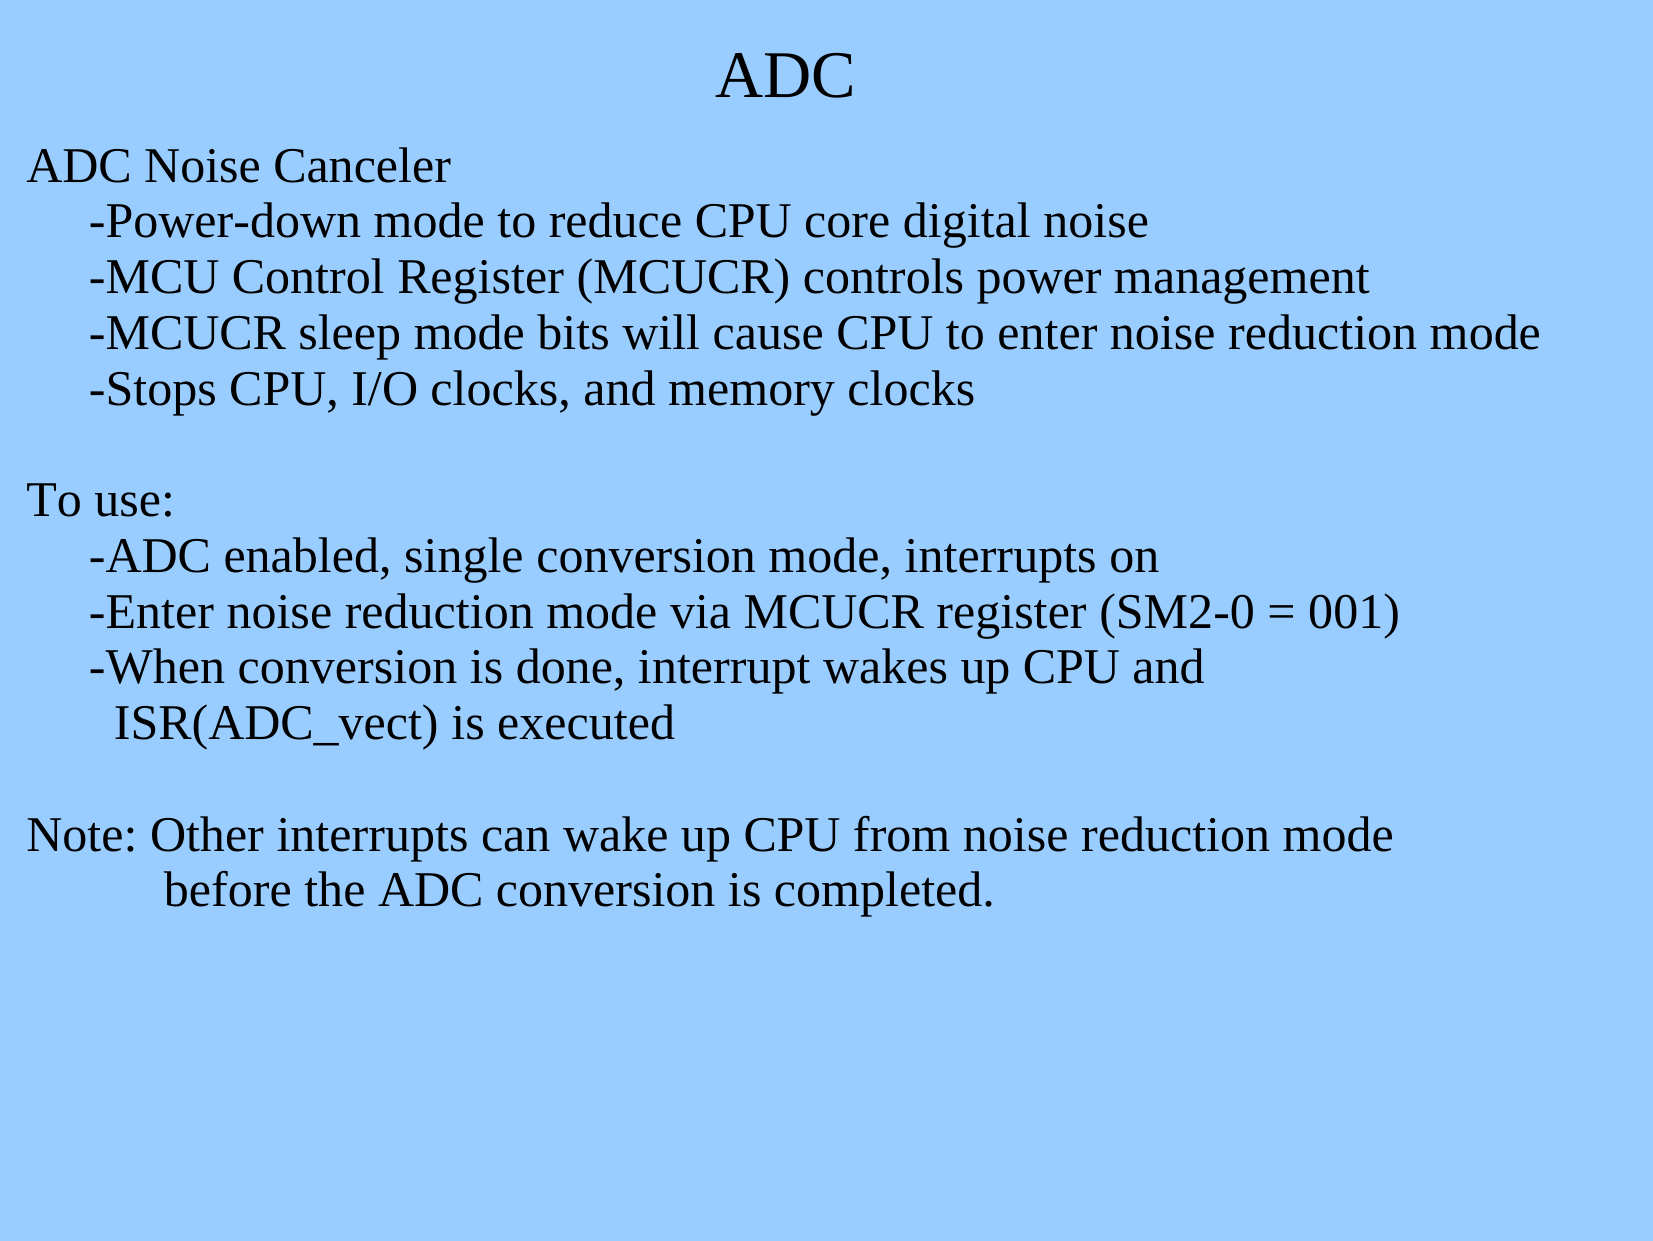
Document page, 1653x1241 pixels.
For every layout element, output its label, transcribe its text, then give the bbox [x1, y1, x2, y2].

text_box ADC Noise Canceler -Power-down mode to reduce CPU core digital noise -MCU Control Register (MCUCR) controls power management -MCUCR sleep mode bits will cause CPU to enter noise reduction mode -Stops CPU, I/O clocks, and memory clocks To use: -ADC enabled, single conversion mode, interrupts on -Enter noise reduction mode via MCUCR register (SM2-0 = 001) -When conversion is done, interrupt wakes up CPU and ISR(ADC_vect) is executed Note: Other interrupts can wake up CPU from noise reduction mode before the ADC conversion is completed. [26, 134, 1600, 1105]
text_box ADC [686, 33, 886, 122]
